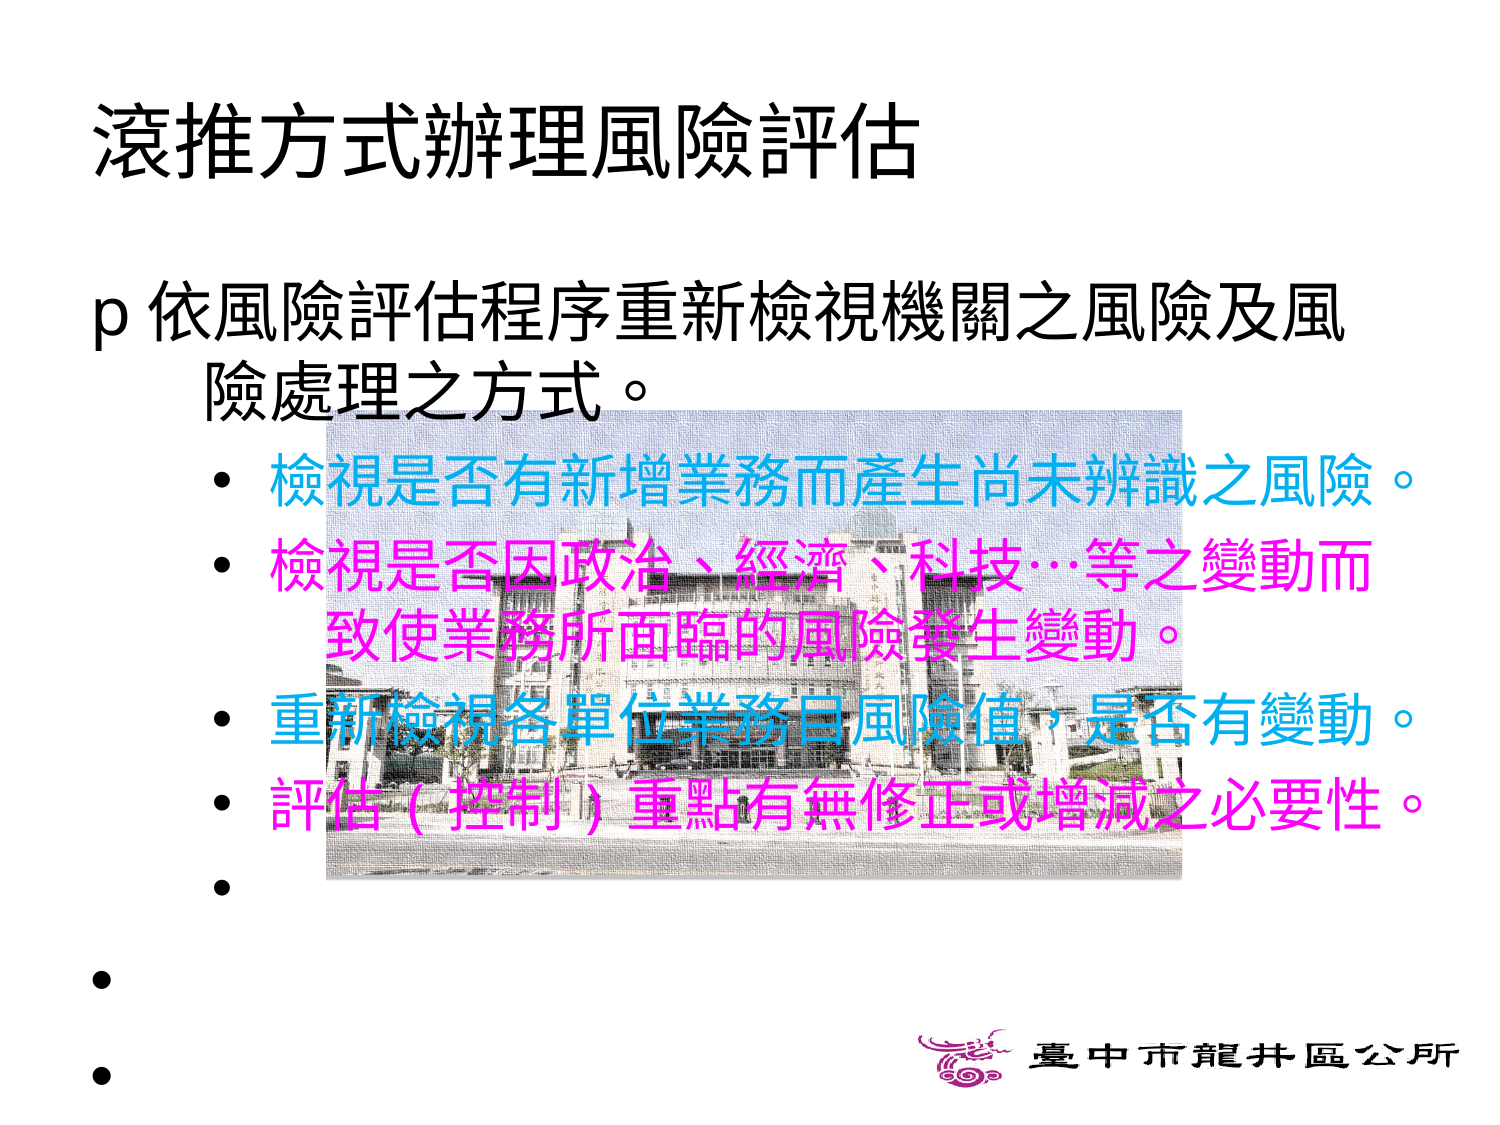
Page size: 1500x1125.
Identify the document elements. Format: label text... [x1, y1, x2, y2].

title 滾推方式辦理風險評估 [75, 45, 1426, 233]
list 依風險評估程序重新檢視機關之風險及風險處理之方式。 檢視是否有新增業務而產生尚未辨識之風險。 檢視是否因政治、經濟、科技…等之變動而致使業務所面臨的風險發生變動。 重新檢視各單位業務目風險值，是否有變動。 評估(控制)重點有無修正或增減之必要性。 [75, 262, 1426, 1005]
